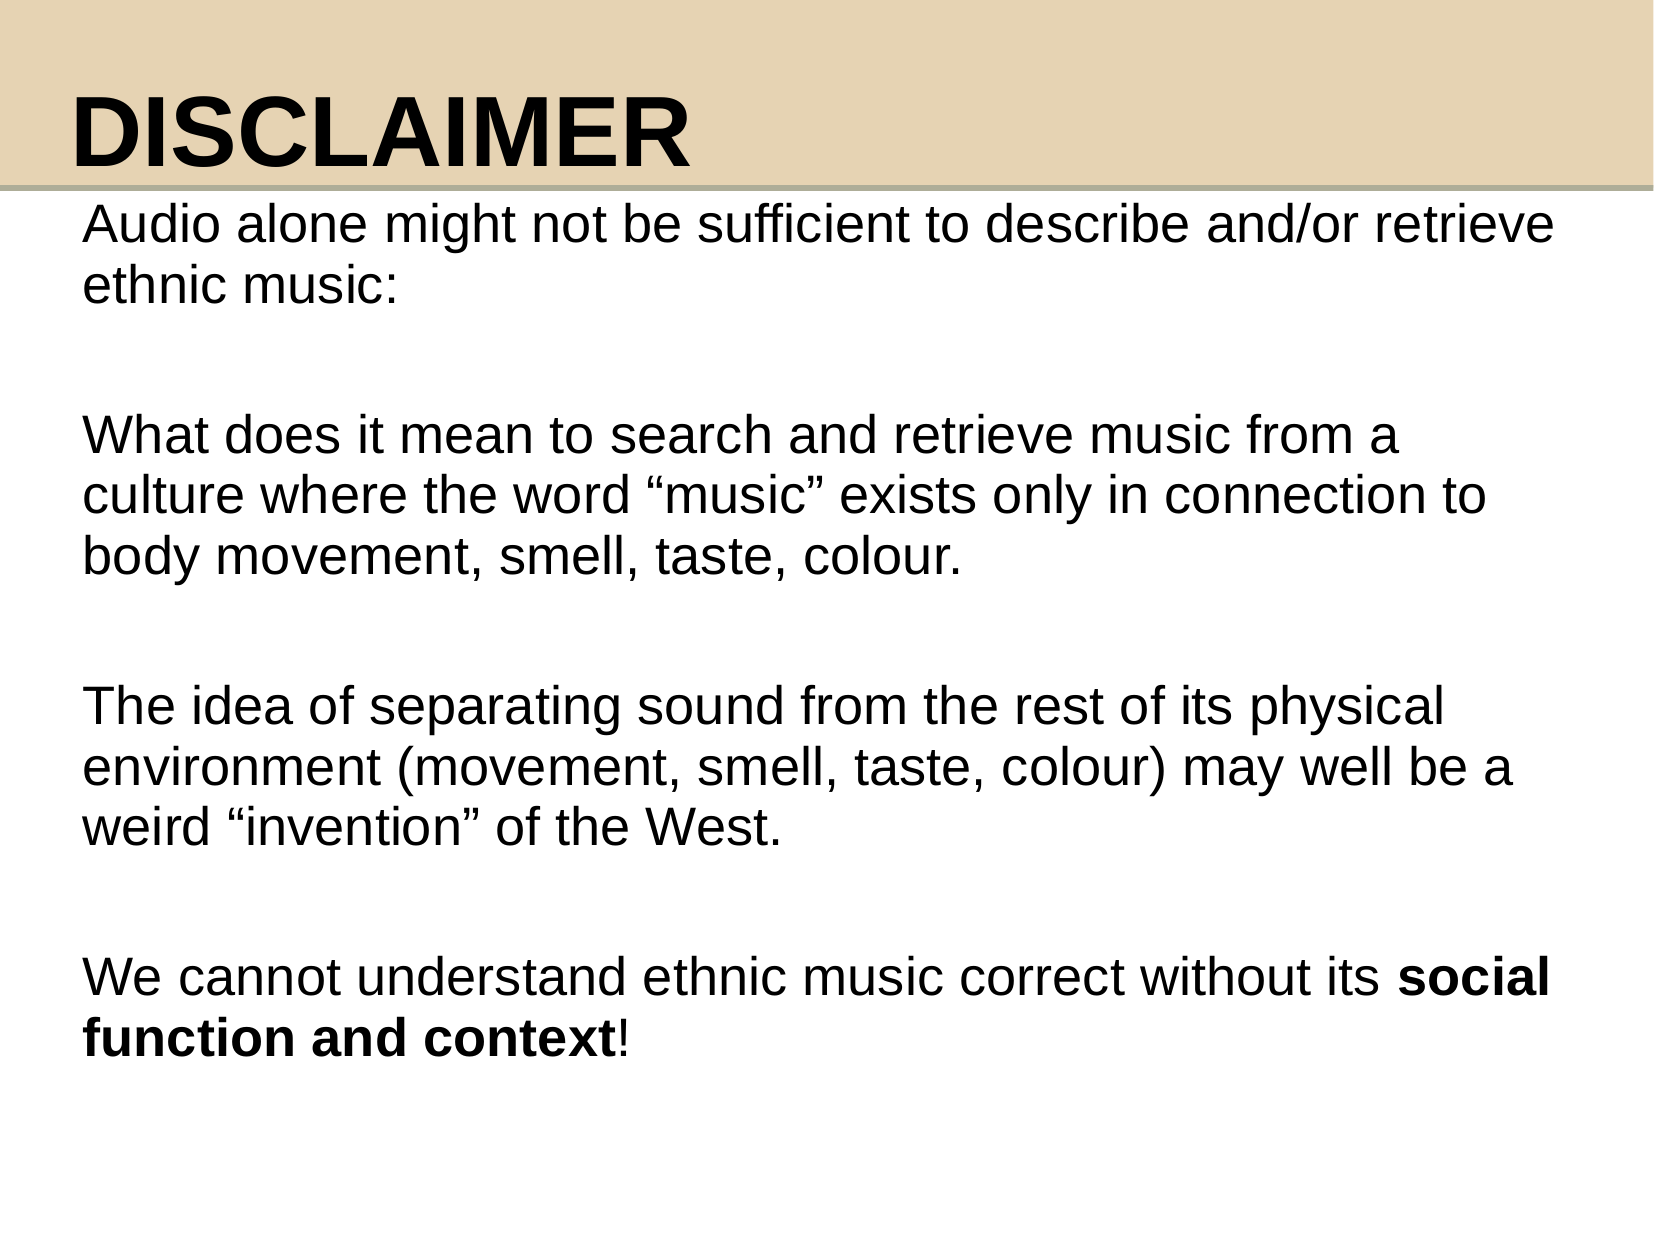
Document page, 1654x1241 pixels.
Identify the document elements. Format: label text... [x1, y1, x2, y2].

subtitle Audio alone might not be sufficient to describe and/or retrieve ethnic music: What does it mean to search and retrieve music from a culture where the word “music” exists only in connection to body movement, smell, taste, colour. The idea of separating sound from the rest of its physical environment (movement, smell, taste, colour) may well be a weird “invention” of the West. We cannot understand ethnic music correct without its social function and context! [82, 240, 1571, 1159]
title DISCLAIMER [0, 0, 1654, 188]
